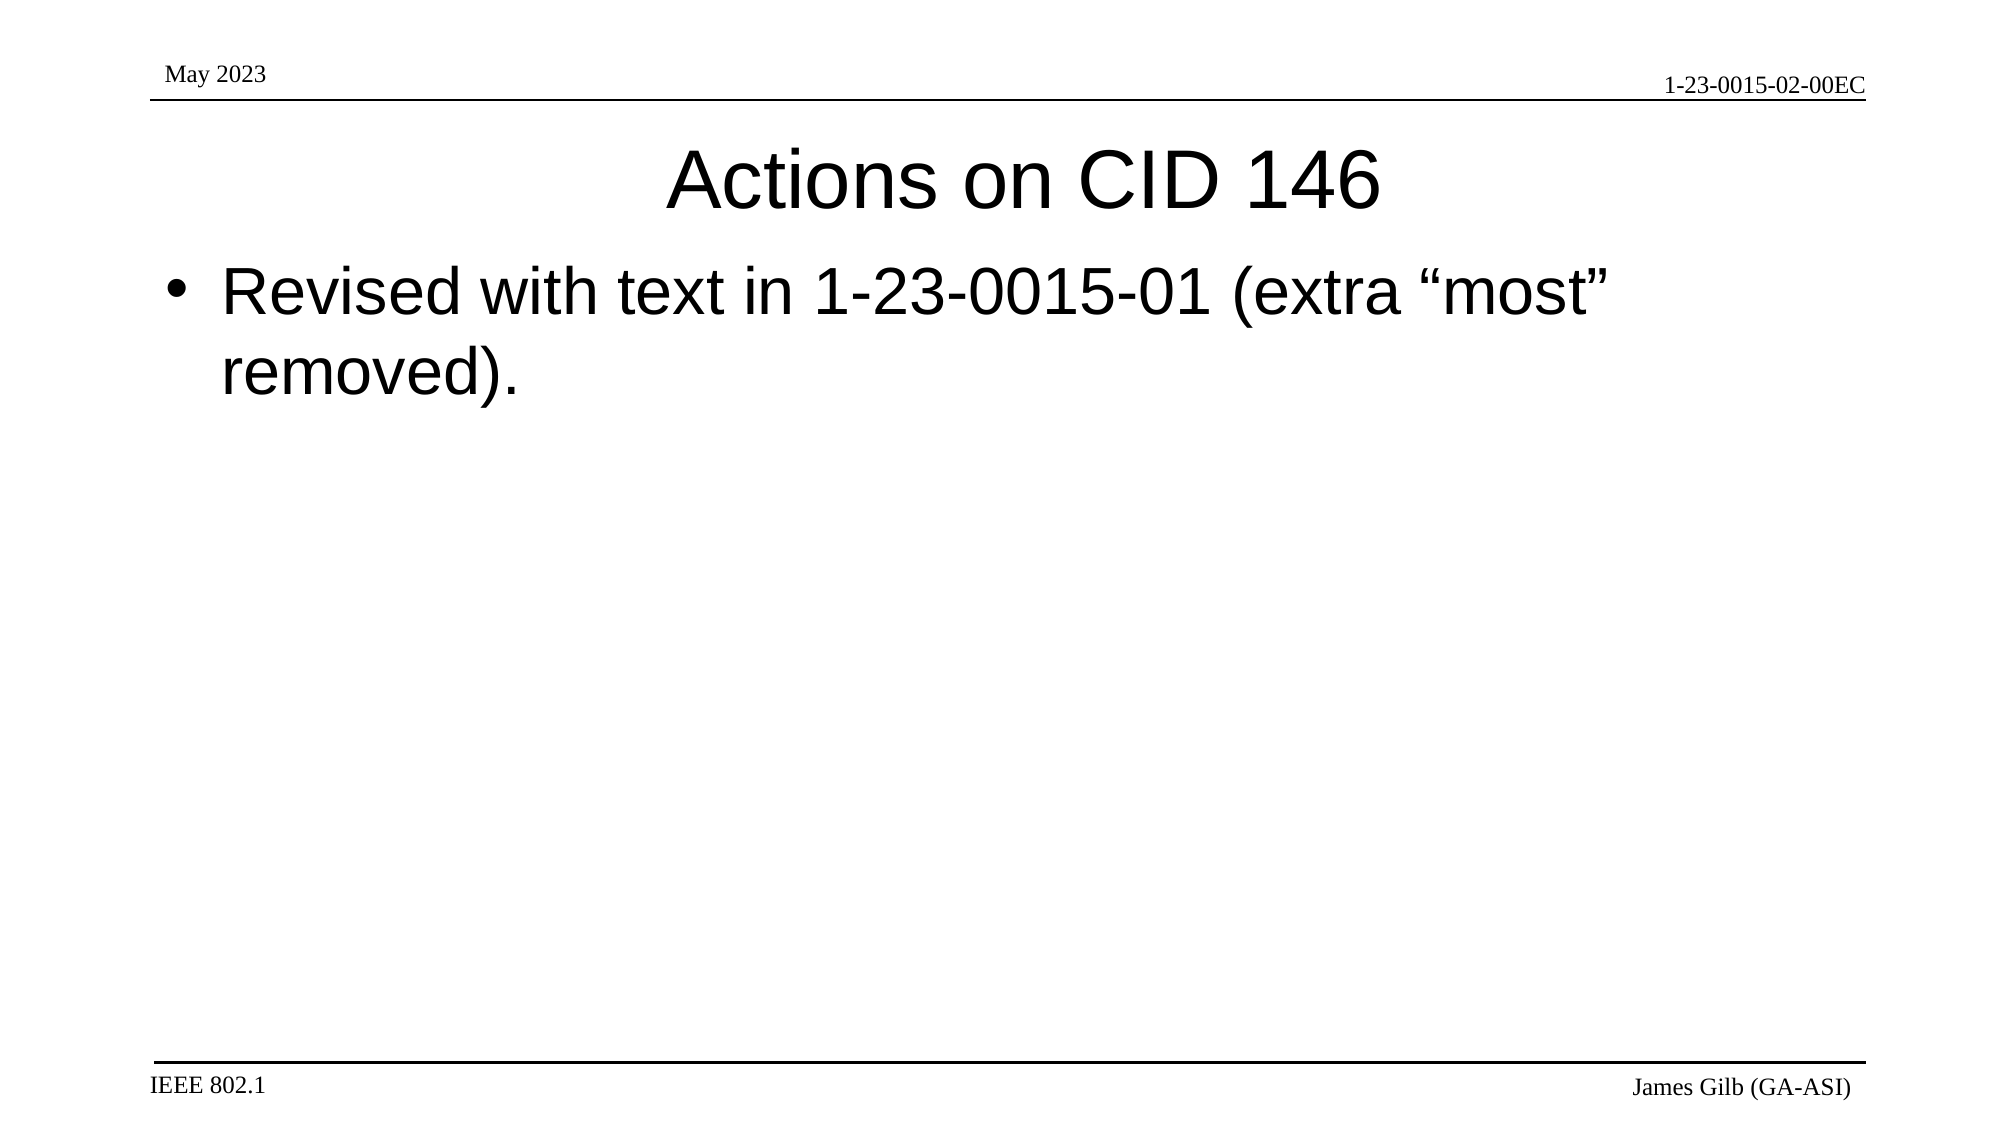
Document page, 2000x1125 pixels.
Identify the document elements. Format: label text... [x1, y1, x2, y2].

list Revised with text in 1-23-0015-01 (extra “most” removed). [149, 239, 1900, 1051]
title Actions on CID 146 [149, 112, 1900, 238]
